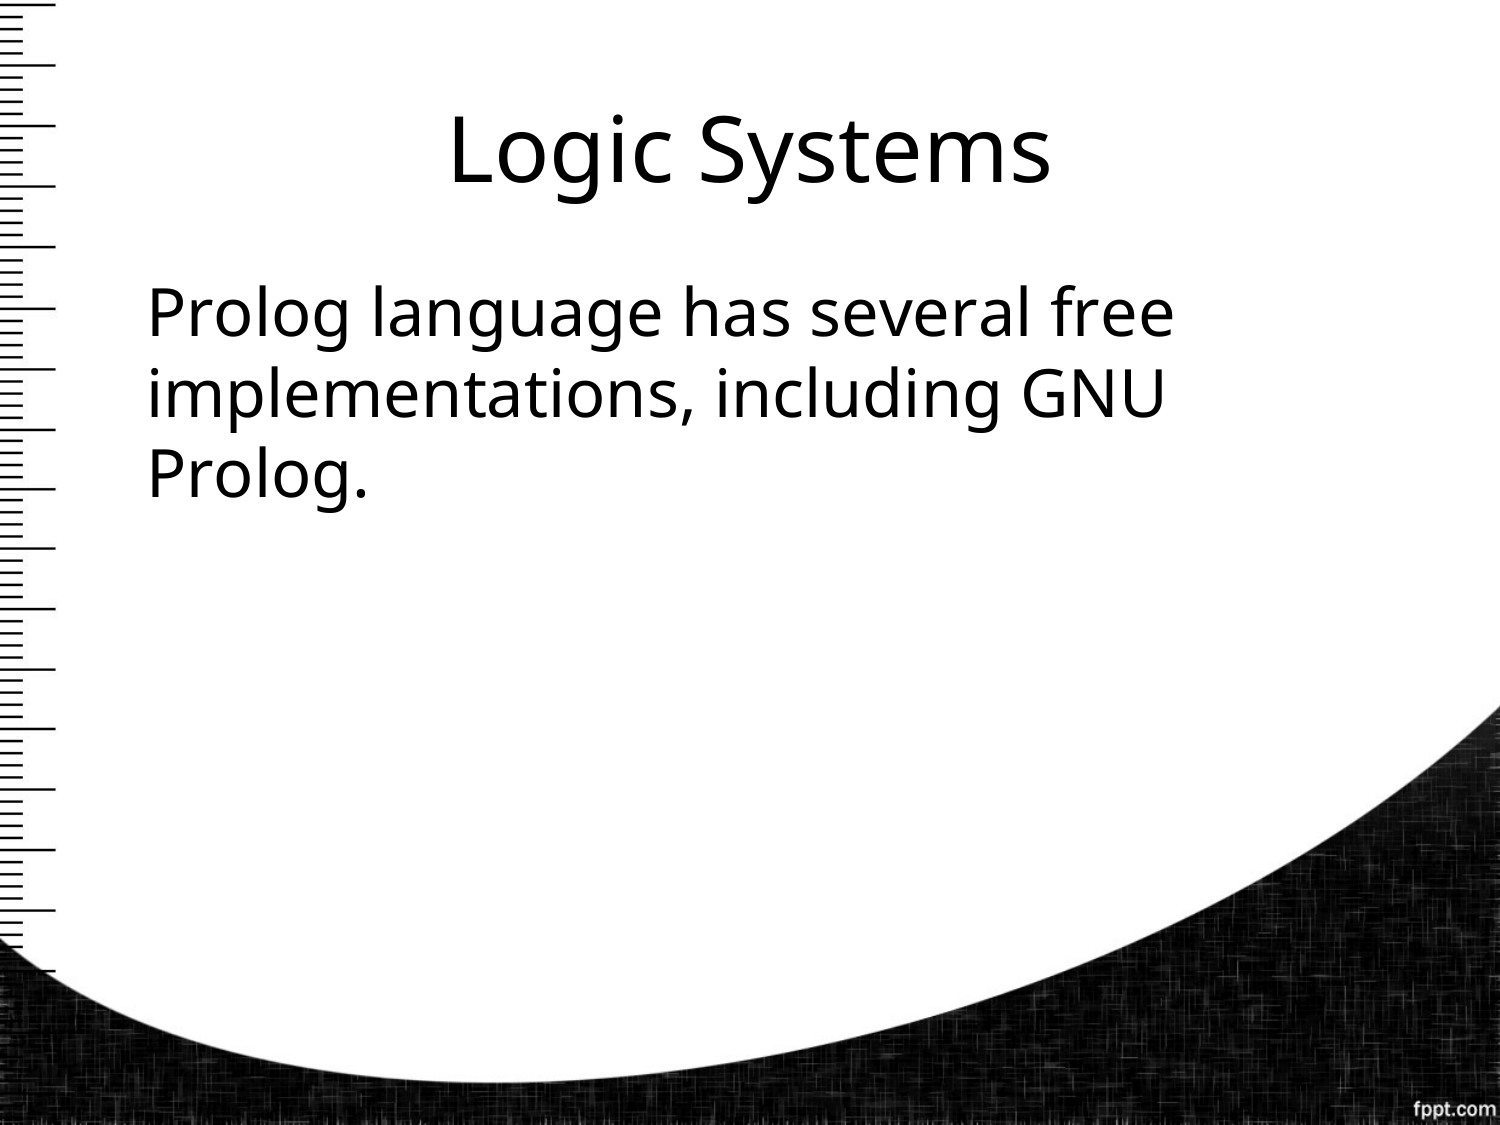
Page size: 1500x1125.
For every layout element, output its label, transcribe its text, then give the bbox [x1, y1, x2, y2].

title Logic Systems [75, 44, 1426, 248]
picture [0, 0, 1500, 1125]
list Prolog language has several free implementations, including GNU Prolog. [75, 262, 1426, 1020]
